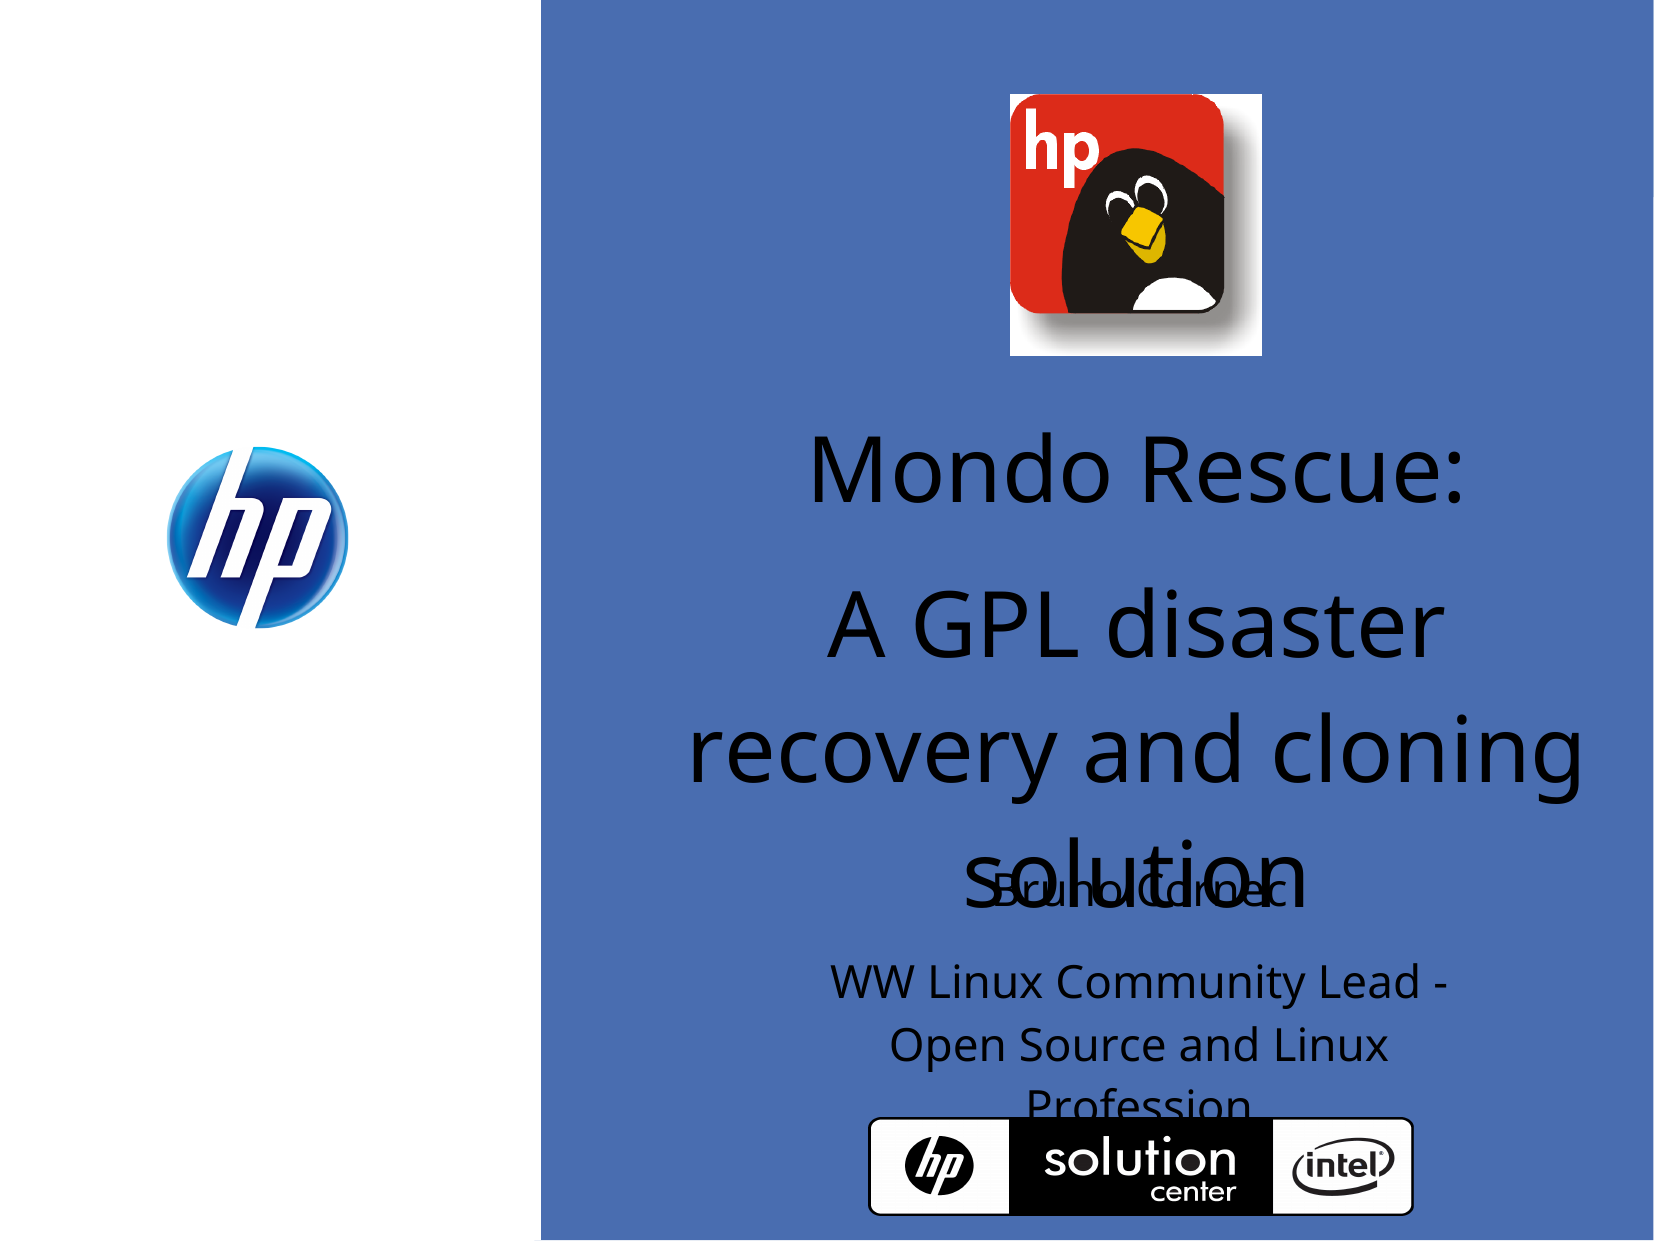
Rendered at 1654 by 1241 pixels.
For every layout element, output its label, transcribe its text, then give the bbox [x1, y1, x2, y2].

picture [868, 1117, 1414, 1216]
list Bruno Cornec WW Linux Community Lead - Open Source and Linux Profession [695, 771, 1501, 1050]
text_box [0, 0, 1654, 1241]
list Mondo Rescue: A GPL disaster recovery and cloning solution [582, 214, 1610, 767]
picture [1010, 94, 1262, 214]
picture [166, 446, 349, 629]
